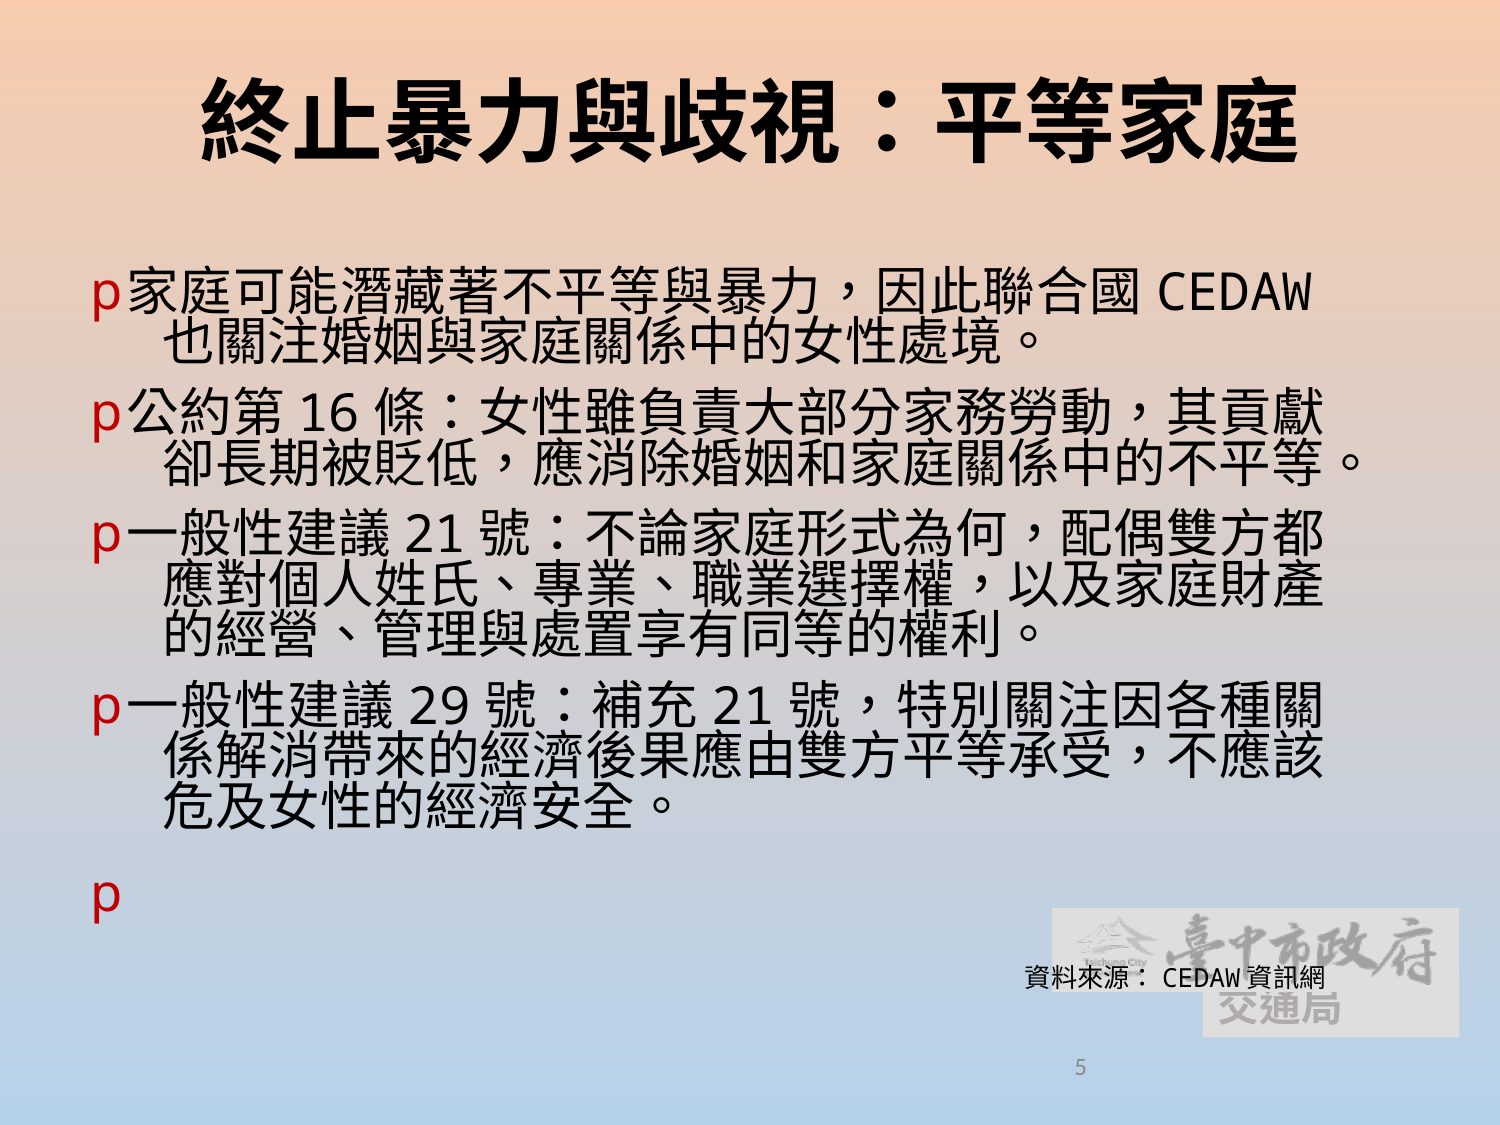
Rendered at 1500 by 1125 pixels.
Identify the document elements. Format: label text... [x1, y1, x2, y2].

list 家庭可能潛藏著不平等與暴力，因此聯合國CEDAW也關注婚姻與家庭關係中的女性處境。 公約第16條：女性雖負責大部分家務勞動，其貢獻卻長期被貶低，應消除婚姻和家庭關係中的不平等。 一般性建議21號：不論家庭形式為何，配偶雙方都應對個人姓氏、專業、職業選擇權，以及家庭財產的經營、管理與處置享有同等的權利。 一般性建議29號：補充21號，特別關注因各種關係解消帶來的經濟後果應由雙方平等承受，不應該危及女性的經濟安全。 資料來源：CEDAW資訊網 [75, 262, 1341, 1062]
text_box 5 [1059, 1042, 1397, 1087]
title 終止暴力與歧視：平等家庭 [103, 16, 1397, 235]
